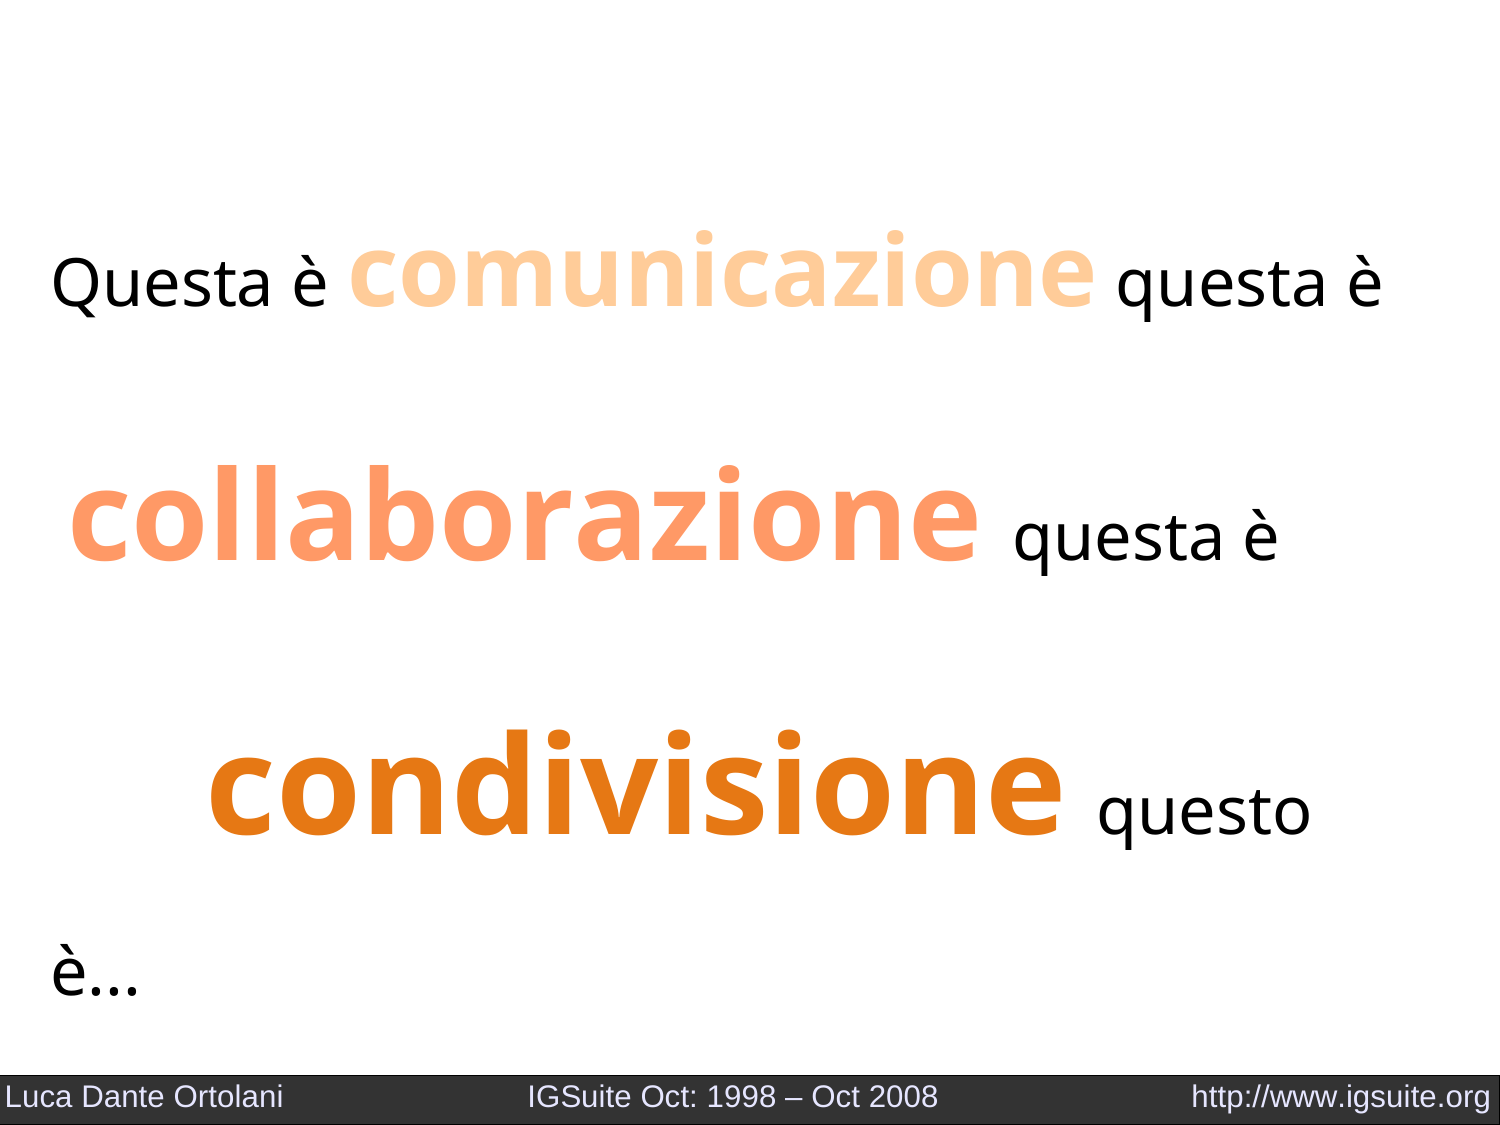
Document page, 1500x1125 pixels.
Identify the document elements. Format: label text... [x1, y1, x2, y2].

text_box Questa è comunicazione questa è collaborazione questa è condivisione questo è... [35, 191, 1418, 1037]
text_box Luca Dante Ortolani IGSuite Oct: 1998 – Oct 2008 http://www.igsuite.org [0, 1075, 1500, 1125]
